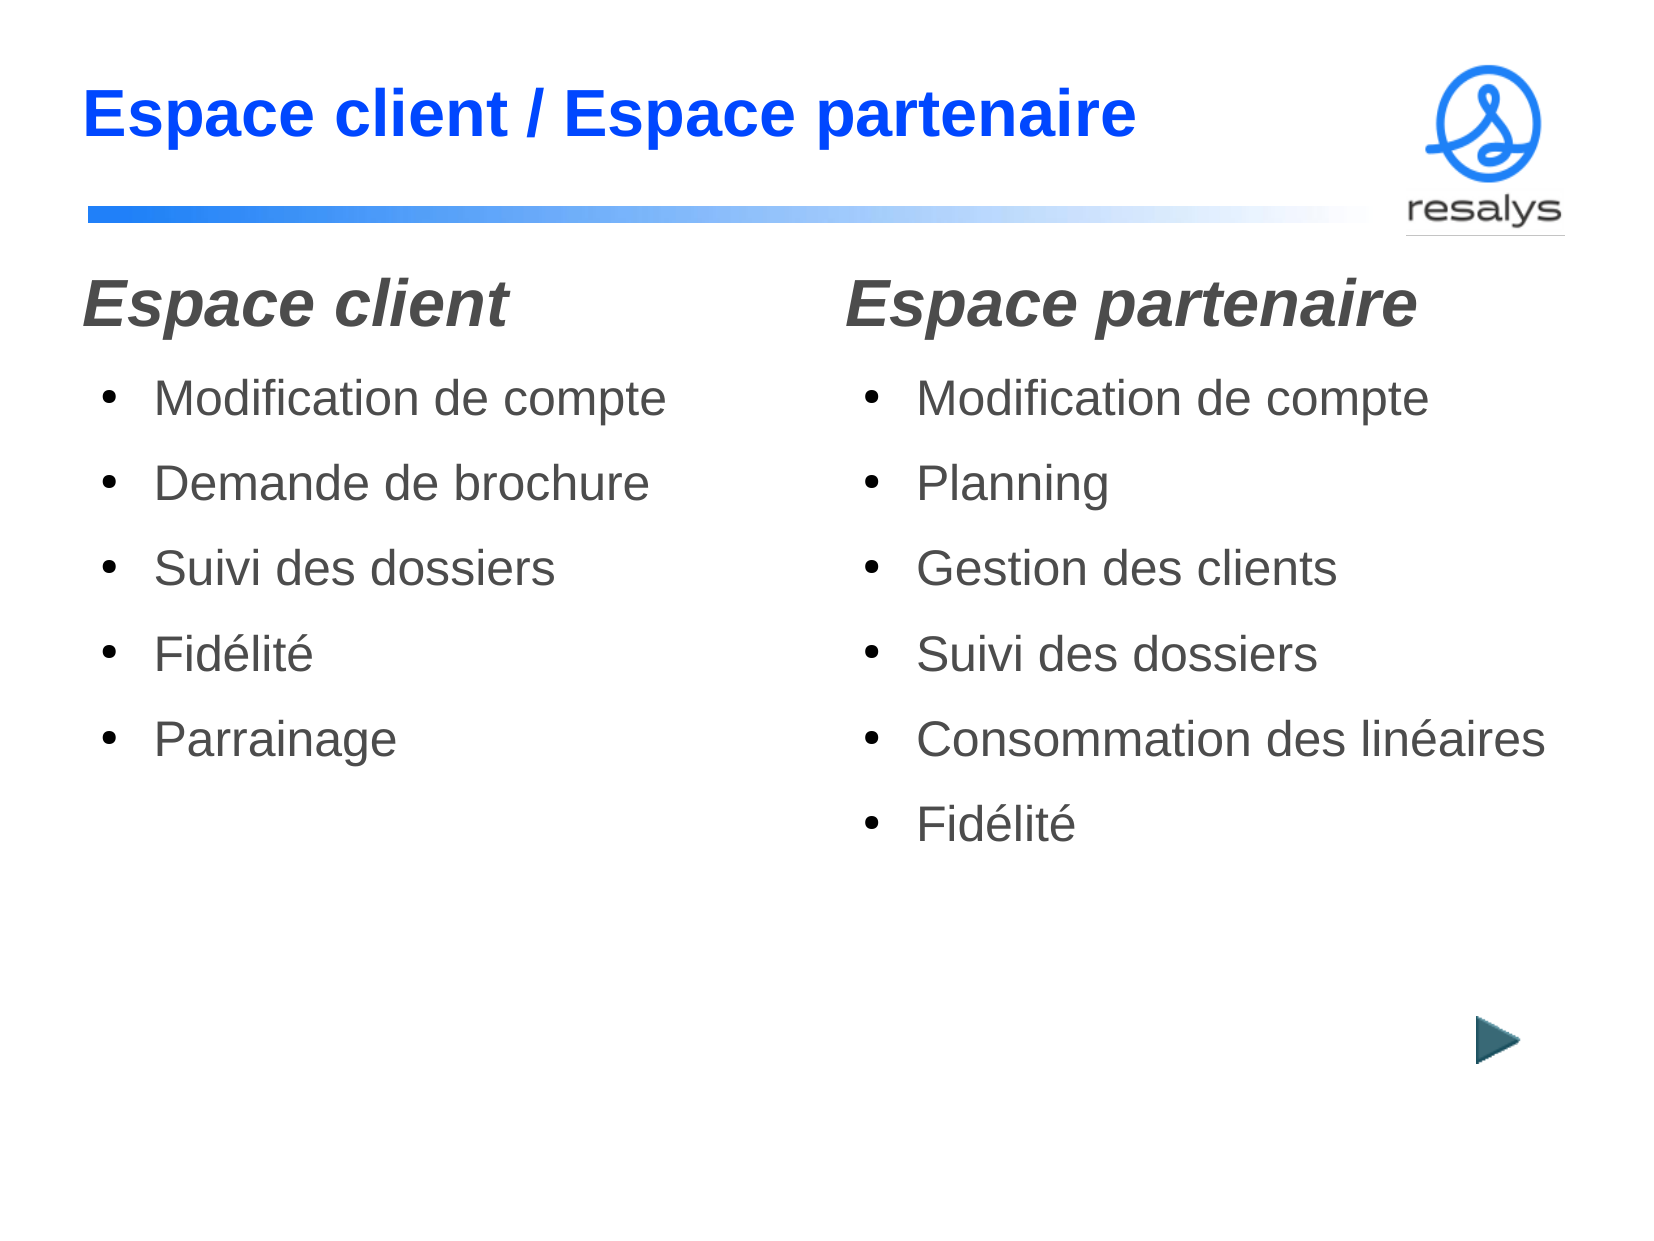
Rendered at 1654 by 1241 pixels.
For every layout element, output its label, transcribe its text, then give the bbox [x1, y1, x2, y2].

picture [88, 58, 1565, 237]
picture [1476, 1016, 1524, 1064]
title Espace client / Espace partenaire [82, 49, 1359, 178]
list Espace client Modification de compte Demande de brochure Suivi des dossiers Fidélité Parrainage [82, 265, 809, 986]
list Espace partenaire Modification de compte Planning Gestion des clients Suivi des dossiers Consommation des linéaires Fidélité [845, 265, 1572, 1109]
